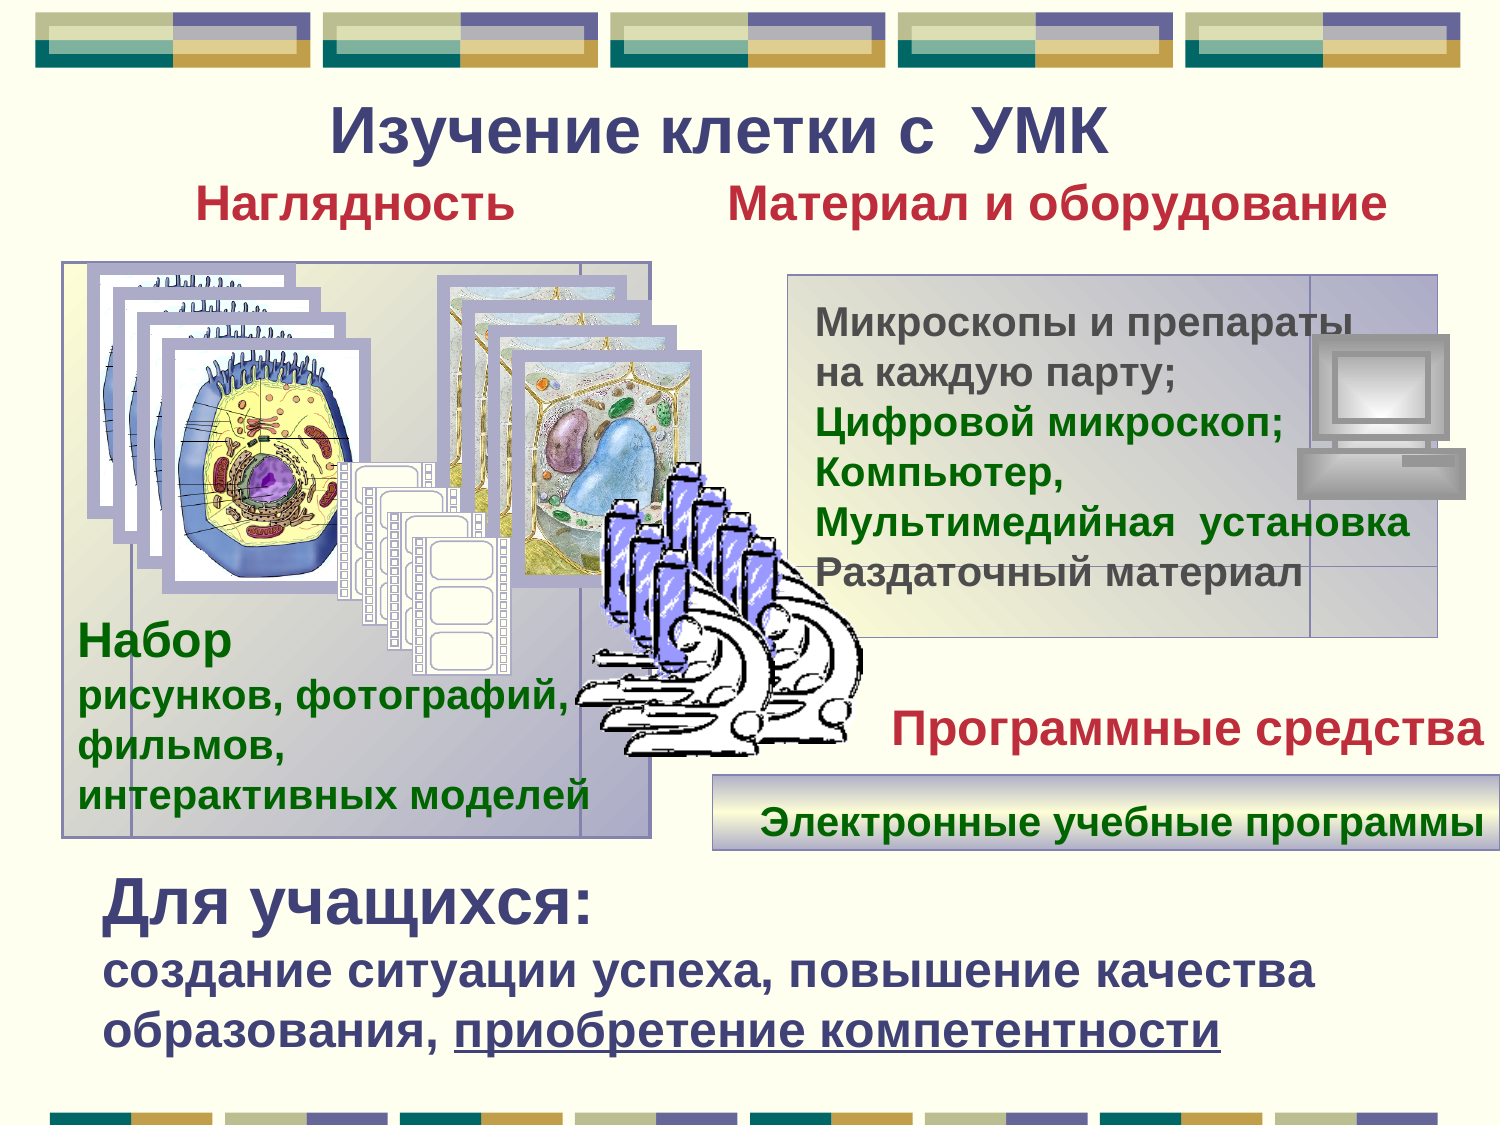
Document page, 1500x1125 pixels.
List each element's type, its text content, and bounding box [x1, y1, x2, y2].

picture [174, 350, 359, 582]
picture [474, 312, 640, 526]
picture [99, 275, 284, 507]
text_box Для учащихся: создание ситуации успеха, повышение качества образования, приобретение компетентности [87, 849, 1388, 1066]
text_box Микроскопы и препараты на каждую парту; Цифровой микроскоп; Компьютер, Мультимедийная установка Раздаточный материал [799, 287, 1500, 654]
text_box Материал и оборудование [712, 162, 1418, 238]
text_box [62, 262, 650, 676]
picture [125, 299, 309, 532]
text_box Программные средства [876, 687, 1500, 763]
text_box Электронные учебные программы [745, 787, 1500, 853]
text_box [62, 826, 650, 838]
picture [500, 337, 665, 550]
text_box [712, 774, 1500, 851]
text_box [787, 274, 1437, 487]
picture [525, 362, 863, 757]
picture [150, 324, 334, 557]
picture [450, 287, 615, 501]
text_box Изучение клетки с УМК [314, 79, 1126, 175]
text_box Набор рисунков, фотографий, фильмов, интерактивных моделей [62, 600, 676, 826]
text_box Наглядность [174, 162, 551, 238]
text_box [1299, 337, 1463, 497]
